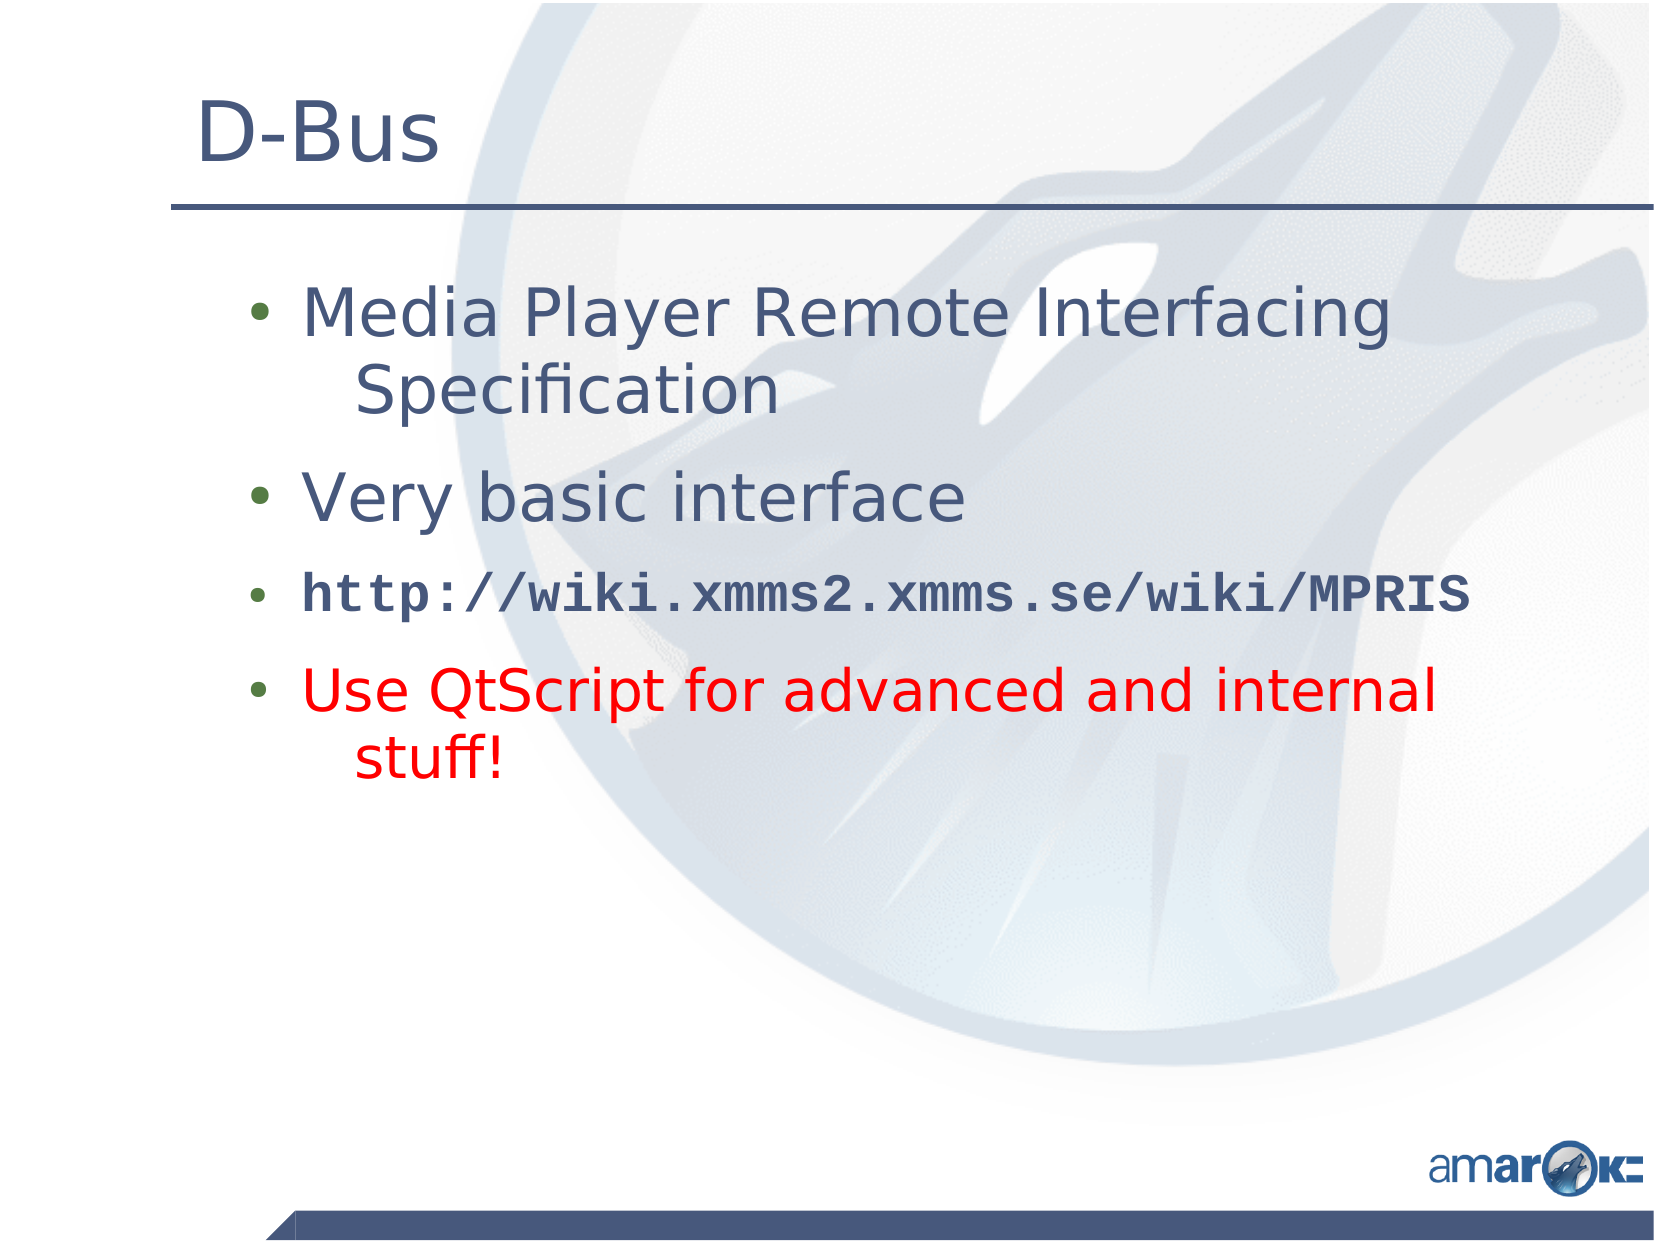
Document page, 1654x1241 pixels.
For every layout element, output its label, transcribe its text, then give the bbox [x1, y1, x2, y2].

list Media Player Remote Interfacing Specification Very basic interface http://wiki.xmms2.xmms.se/wiki/MPRIS Use QtScript for advanced and internal stuff! [212, 274, 1530, 1078]
title D-Bus [194, 29, 1530, 237]
picture [1417, 1127, 1652, 1210]
